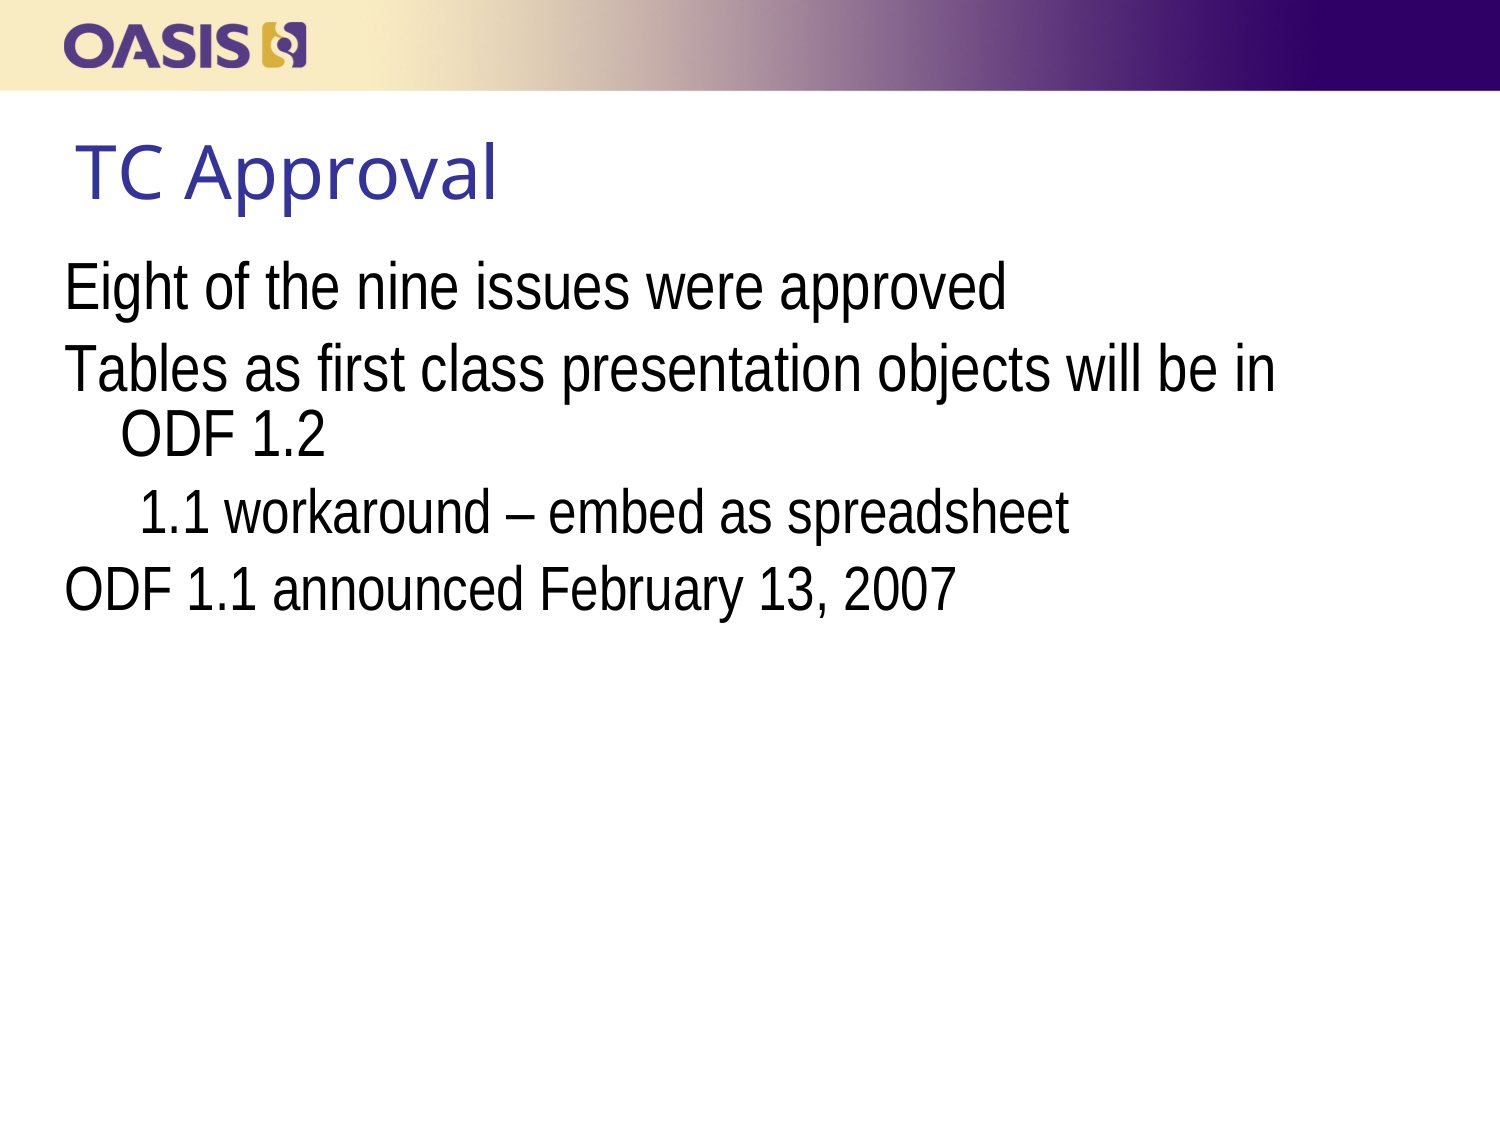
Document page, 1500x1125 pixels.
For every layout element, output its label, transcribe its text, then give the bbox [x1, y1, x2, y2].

picture [0, 0, 1500, 1125]
title TC Approval [75, 121, 1438, 229]
list Eight of the nine issues were approved Tables as first class presentation objects will be in ODF 1.2 1.1 workaround – embed as spreadsheet ODF 1.1 announced February 13, 2007 [64, 257, 1402, 1017]
